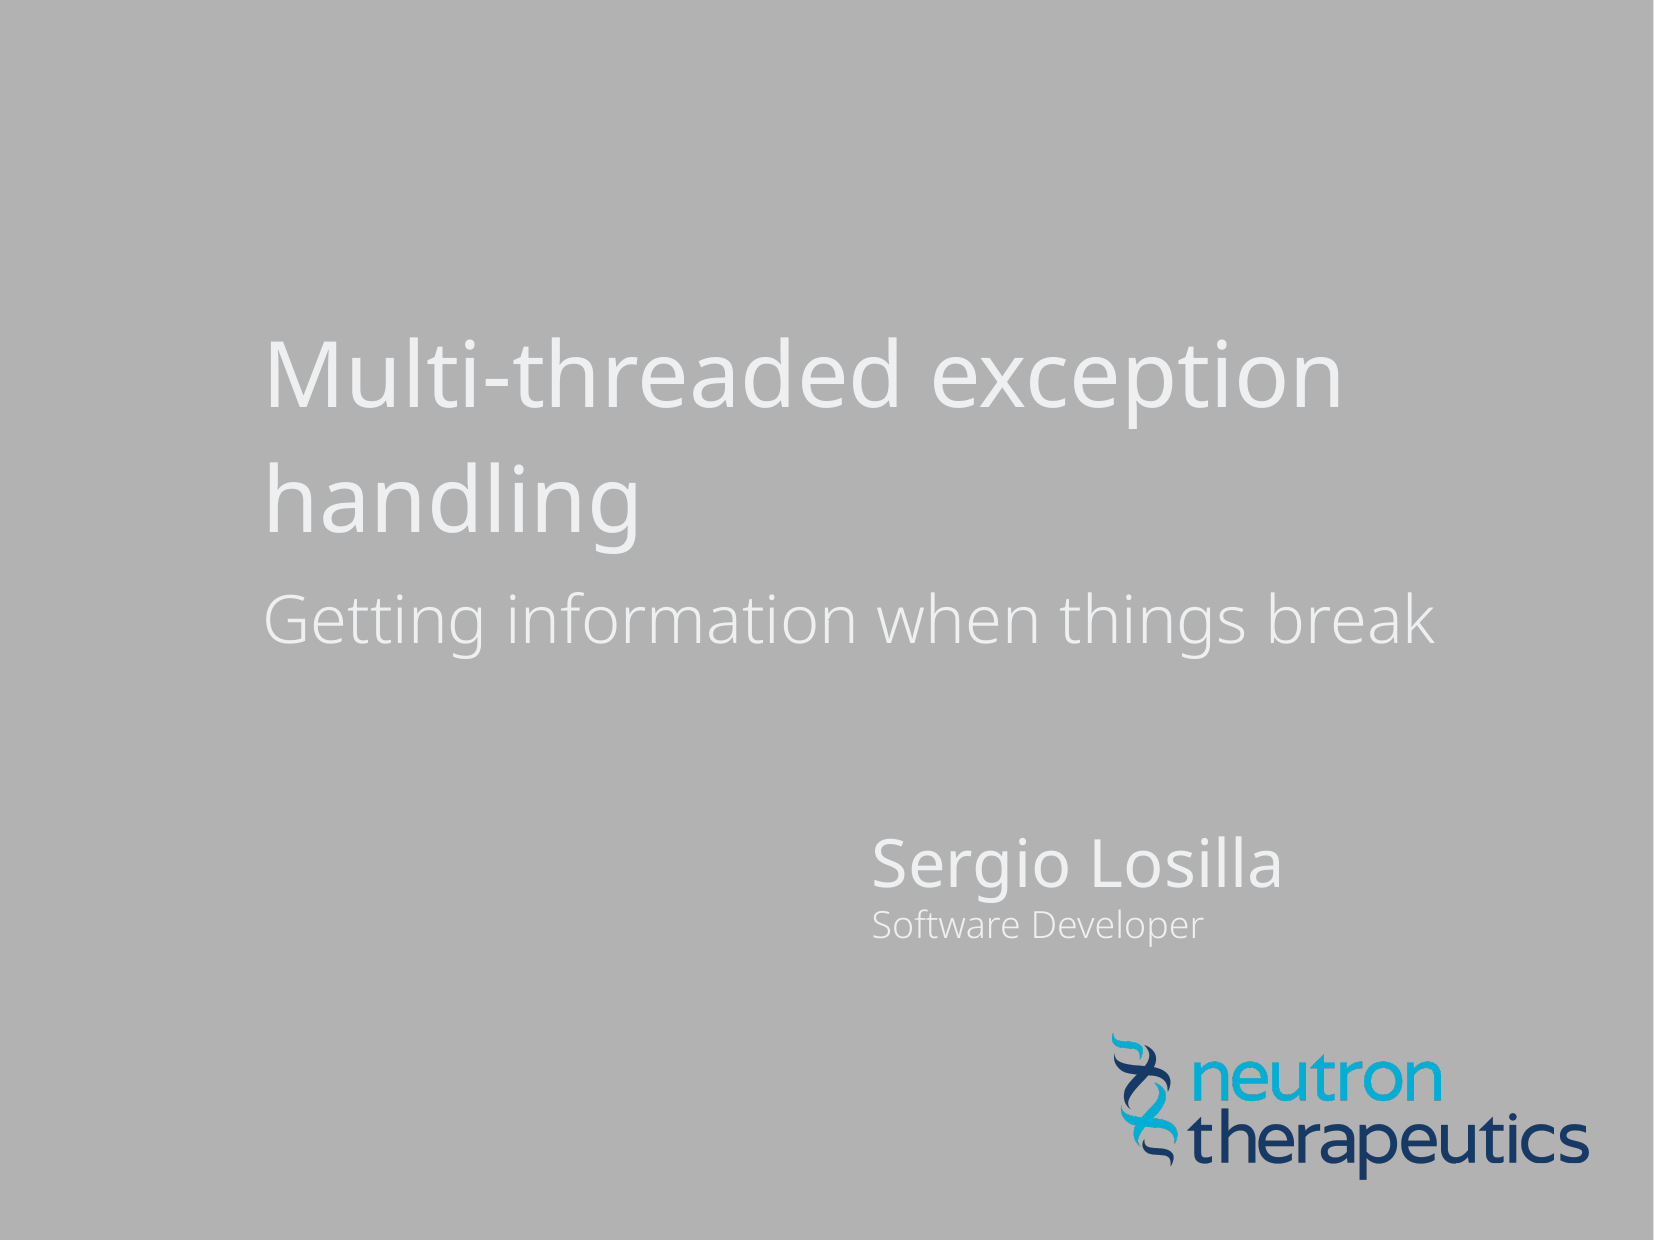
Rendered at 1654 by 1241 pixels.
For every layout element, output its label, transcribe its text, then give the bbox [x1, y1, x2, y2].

title Multi-threaded exception handling [262, 331, 1613, 537]
subtitle Getting information when things break [262, 580, 1613, 656]
text_box Software Developer [856, 891, 1607, 1007]
picture [1087, 1012, 1613, 1201]
text_box Sergio Losilla [856, 808, 1608, 901]
